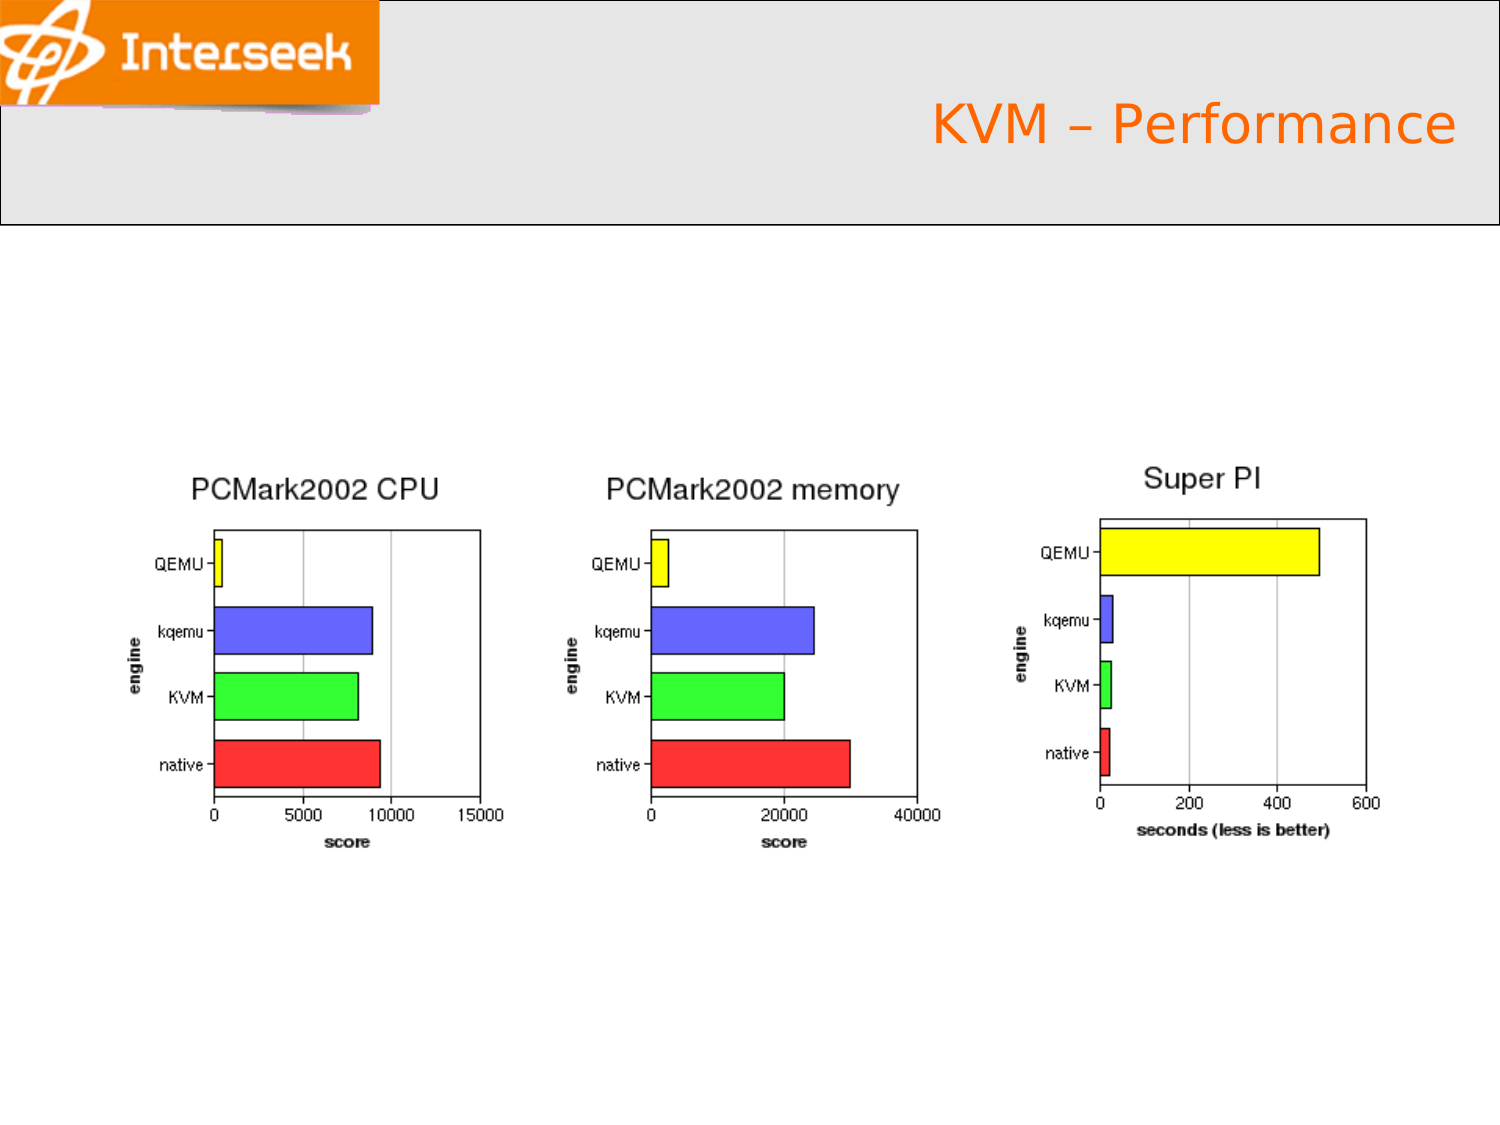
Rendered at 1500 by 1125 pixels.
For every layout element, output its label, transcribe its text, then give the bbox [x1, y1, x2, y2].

picture [998, 456, 1405, 847]
picture [0, 0, 410, 120]
title KVM – Performance [430, 31, 1459, 220]
picture [549, 467, 956, 859]
picture [112, 467, 519, 859]
text_box [0, 0, 1500, 225]
